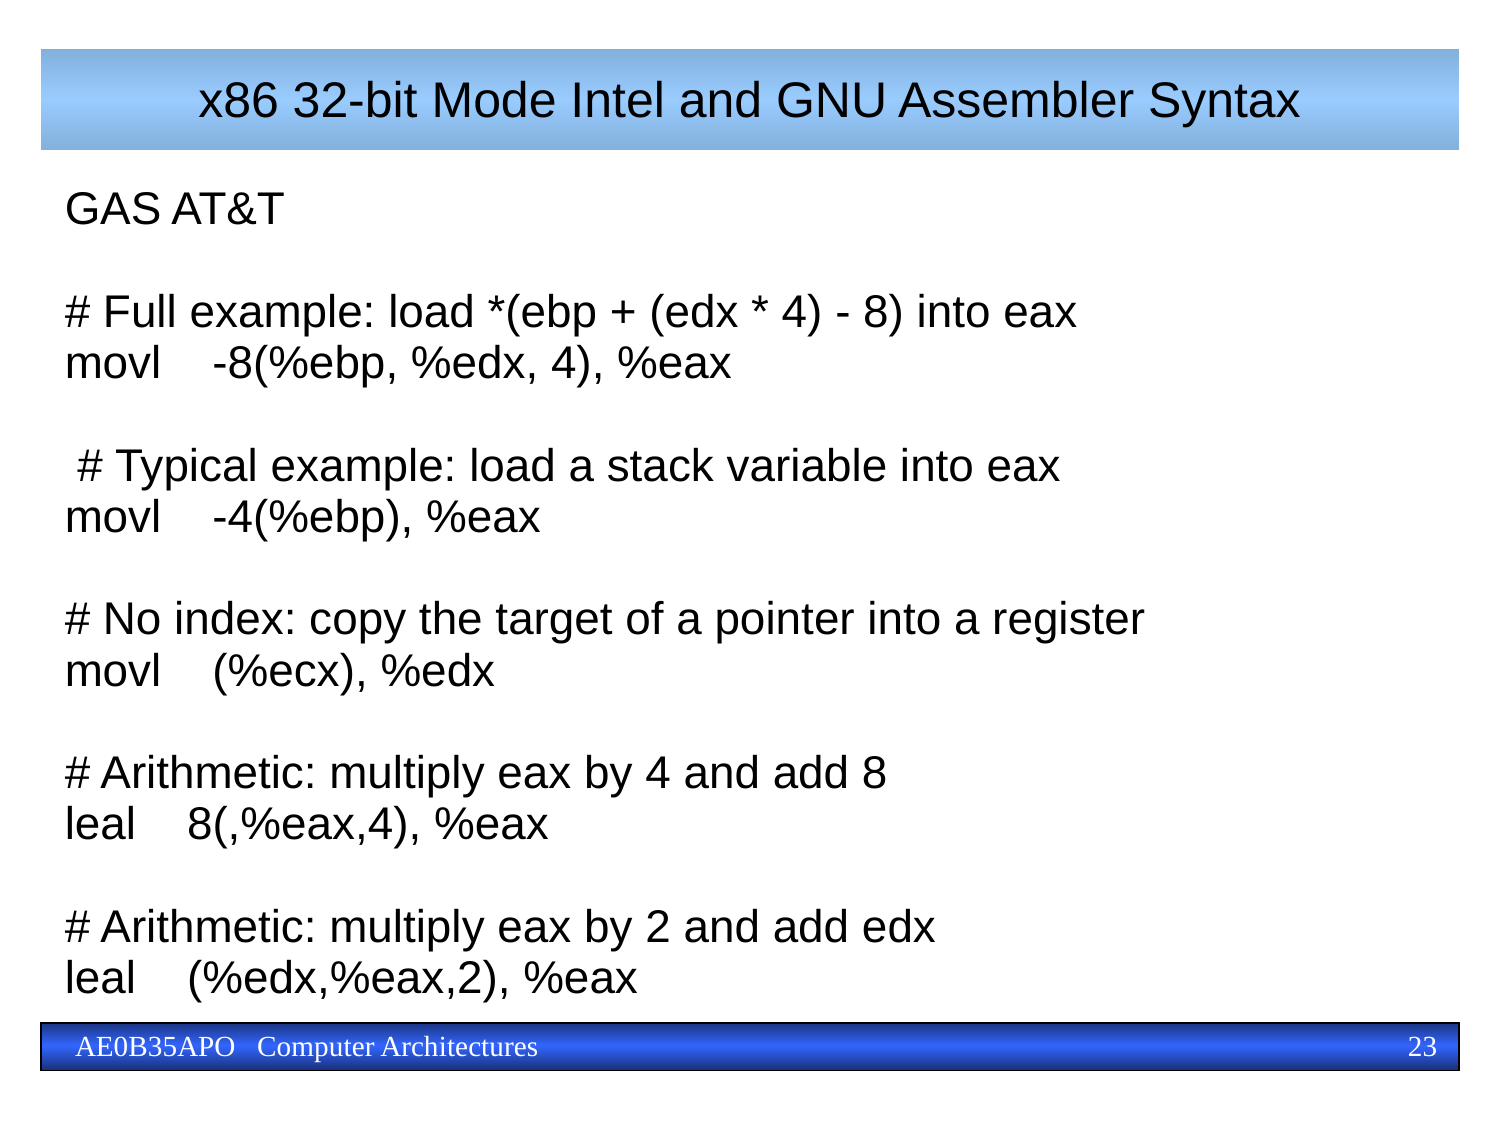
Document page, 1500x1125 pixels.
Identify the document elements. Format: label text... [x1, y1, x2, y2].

text_box GAS AT&T # Full example: load *(ebp + (edx * 4) - 8) into eax movl -8(%ebp, %edx, 4), %eax # Typical example: load a stack variable into eax movl -4(%ebp), %eax # No index: copy the target of a pointer into a register movl (%ecx), %edx # Arithmetic: multiply eax by 4 and add 8 leal 8(,%eax,4), %eax # Arithmetic: multiply eax by 2 and add edx leal (%edx,%eax,2), %eax [50, 175, 1463, 1011]
title x86 32-bit Mode Intel and GNU Assembler Syntax [41, 49, 1459, 150]
